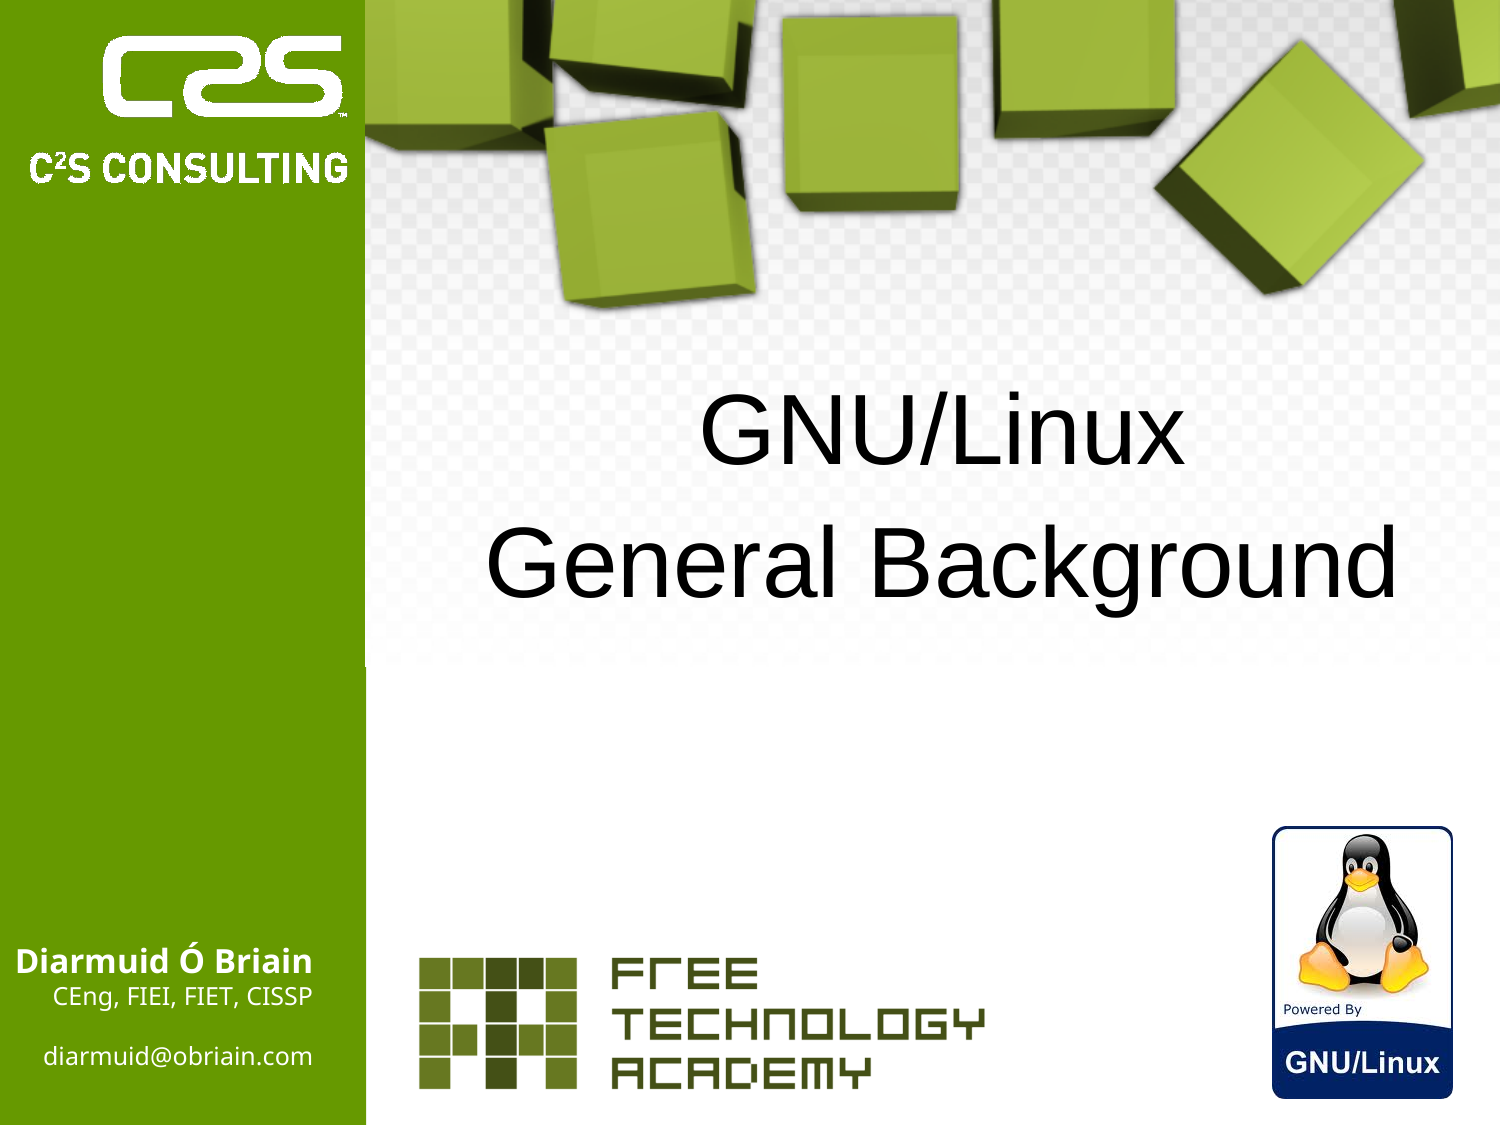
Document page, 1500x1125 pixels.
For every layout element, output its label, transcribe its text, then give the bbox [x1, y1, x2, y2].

picture [365, 0, 1500, 667]
picture [413, 950, 993, 1099]
picture [1272, 826, 1453, 1099]
subtitle GNU/Linux General Background [460, 47, 1426, 935]
picture [22, 27, 354, 188]
